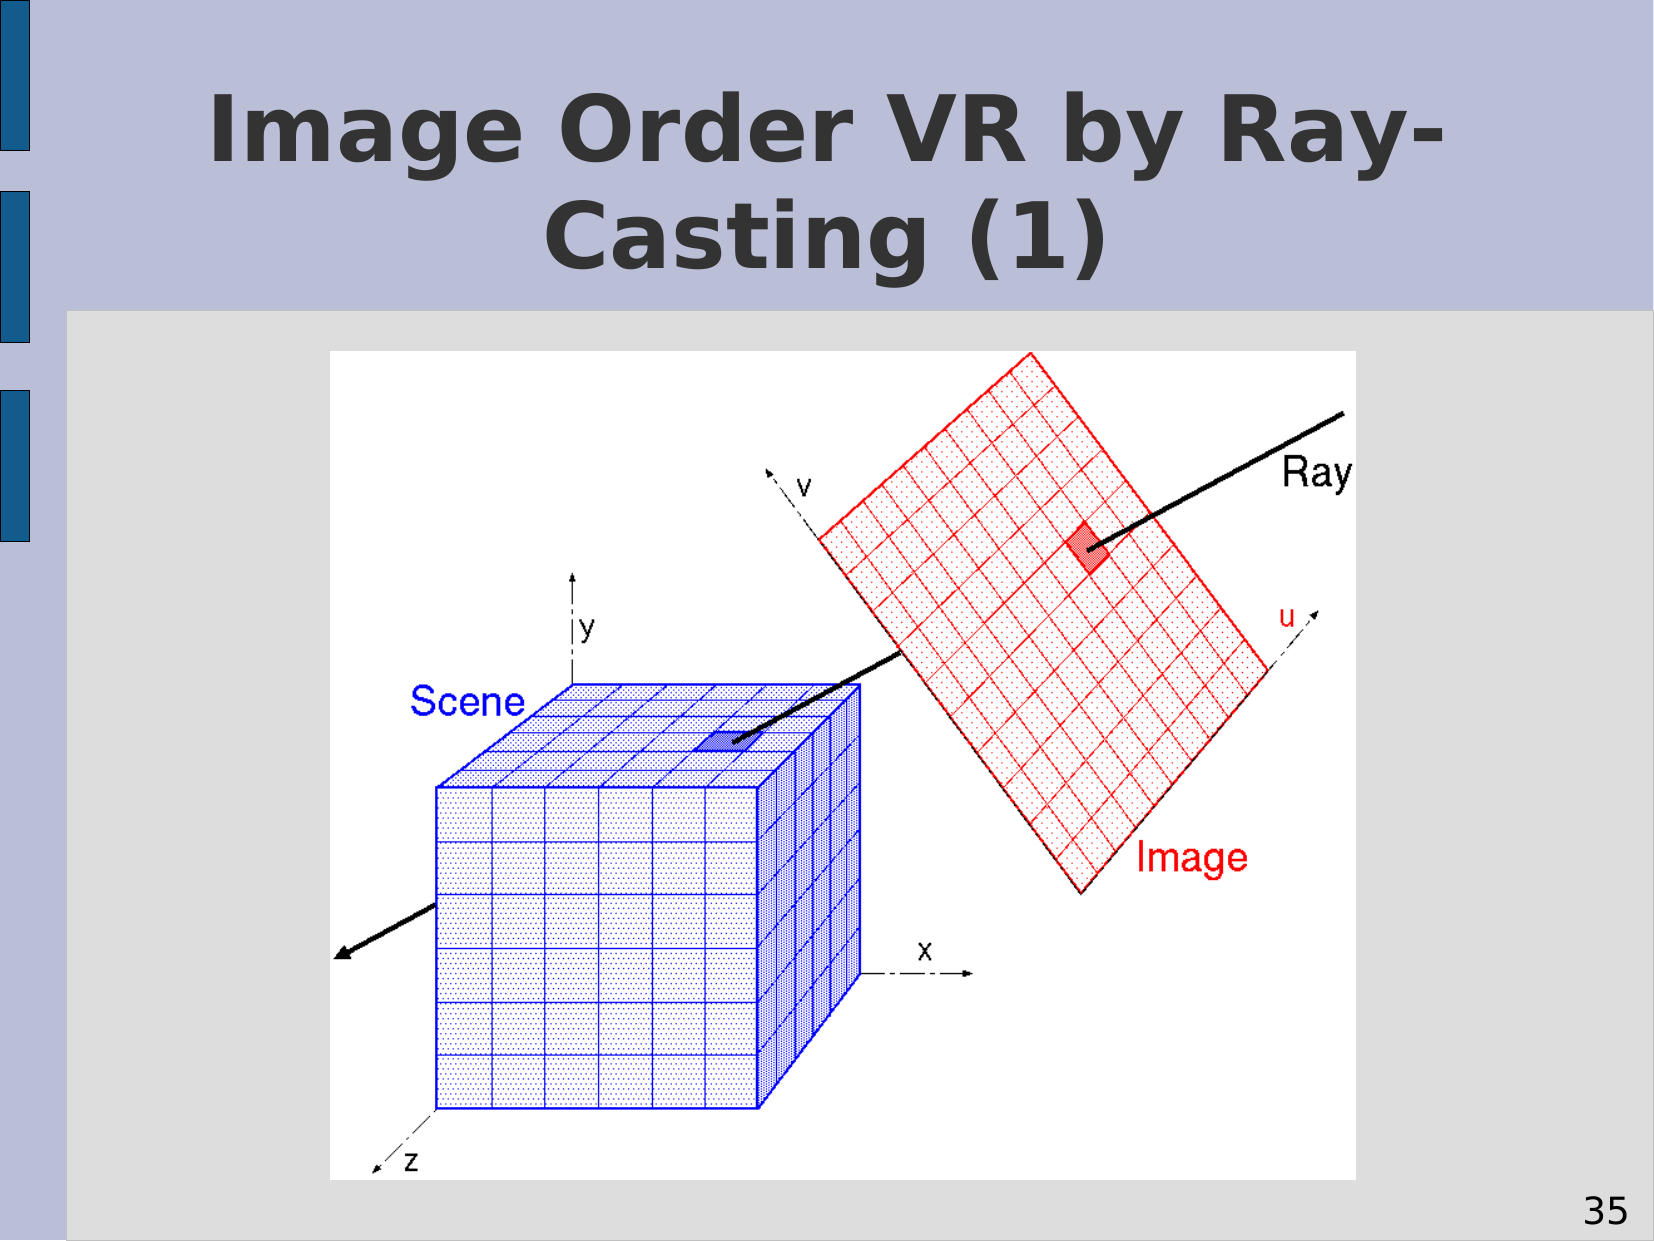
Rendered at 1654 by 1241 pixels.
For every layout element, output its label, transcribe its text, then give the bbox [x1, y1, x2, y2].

picture [330, 351, 1356, 1180]
title Image Order VR by Ray-Casting (1) [121, 69, 1534, 299]
